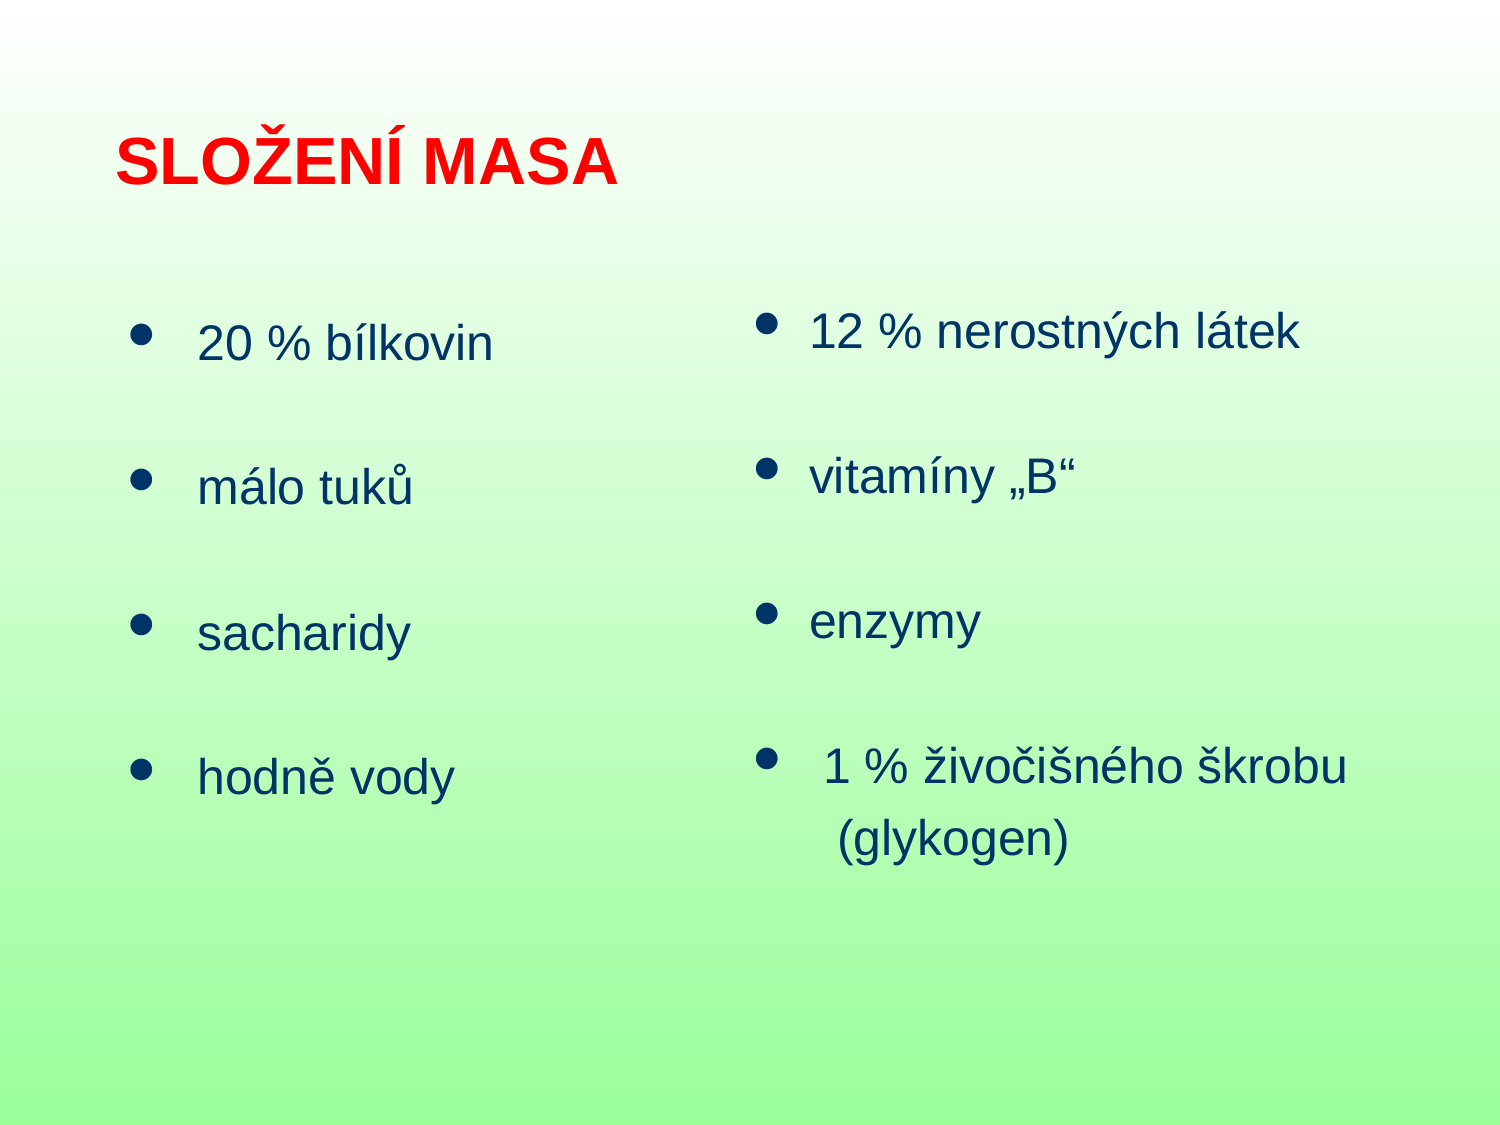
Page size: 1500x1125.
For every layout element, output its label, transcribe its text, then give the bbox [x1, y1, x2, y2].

title SLOŽENÍ MASA [100, 42, 1377, 207]
text_box 12 % nerostných látek vitamíny „B“ enzymy 1 % živočišného škrobu (glykogen) [738, 290, 1459, 974]
list 20 % bílkovin málo tuků sacharidy hodně vody [112, 302, 703, 986]
